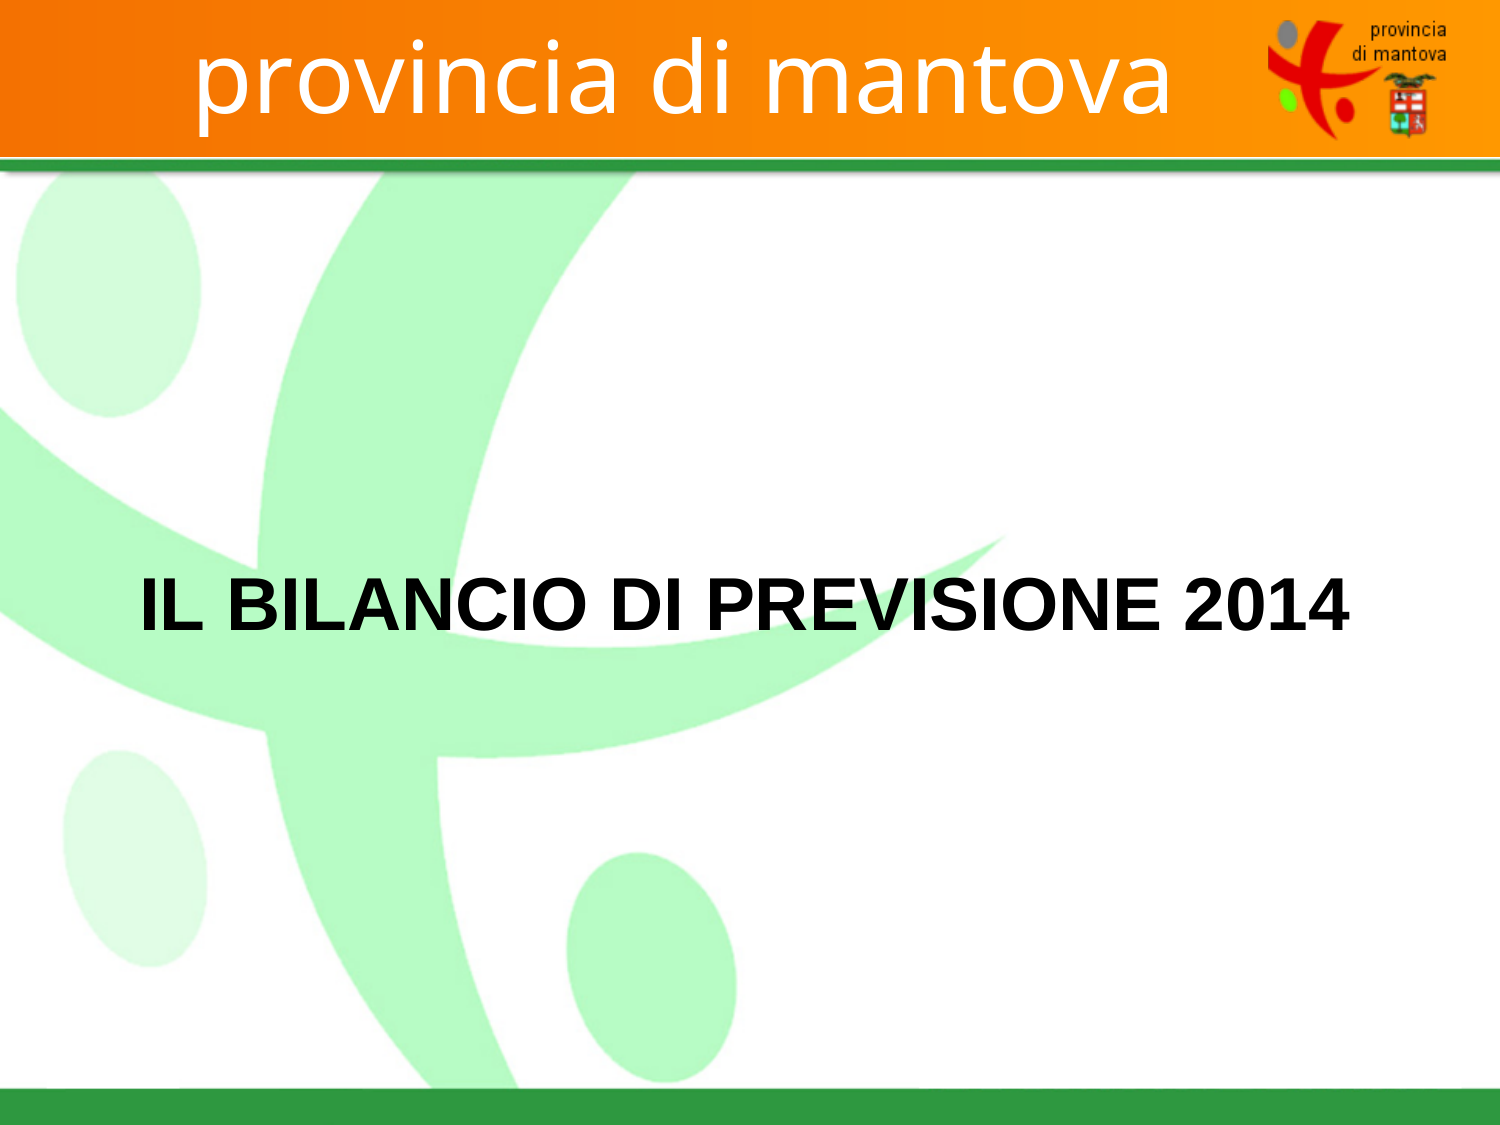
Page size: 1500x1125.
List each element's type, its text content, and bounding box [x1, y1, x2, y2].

text_box provincia di mantova [176, 5, 1205, 142]
text_box IL BILANCIO DI PREVISIONE 2014 [124, 547, 1367, 653]
picture [0, 157, 1500, 1125]
picture [1267, 15, 1452, 142]
